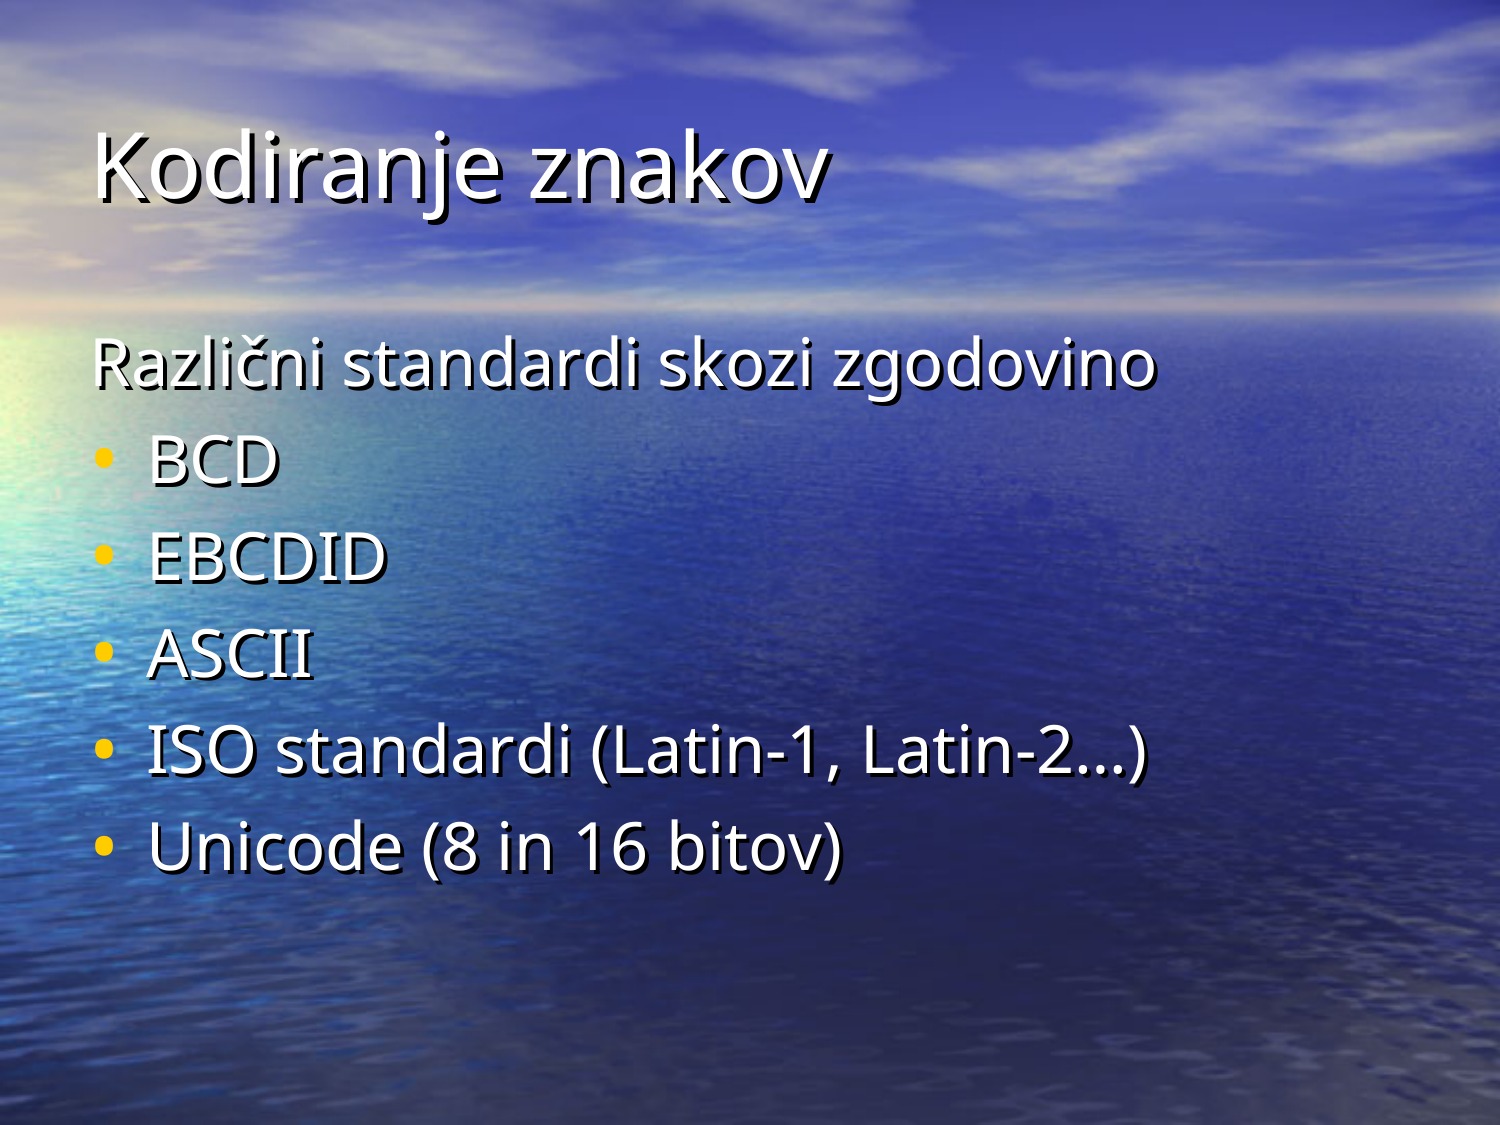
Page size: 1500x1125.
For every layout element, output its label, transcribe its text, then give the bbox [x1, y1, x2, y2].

picture [0, 0, 1500, 1125]
title Kodiranje znakov [75, 47, 1426, 276]
list Različni standardi skozi zgodovino BCD EBCDID ASCII ISO standardi (Latin-1, Latin-2…) Unicode (8 in 16 bitov) [75, 312, 1426, 1008]
